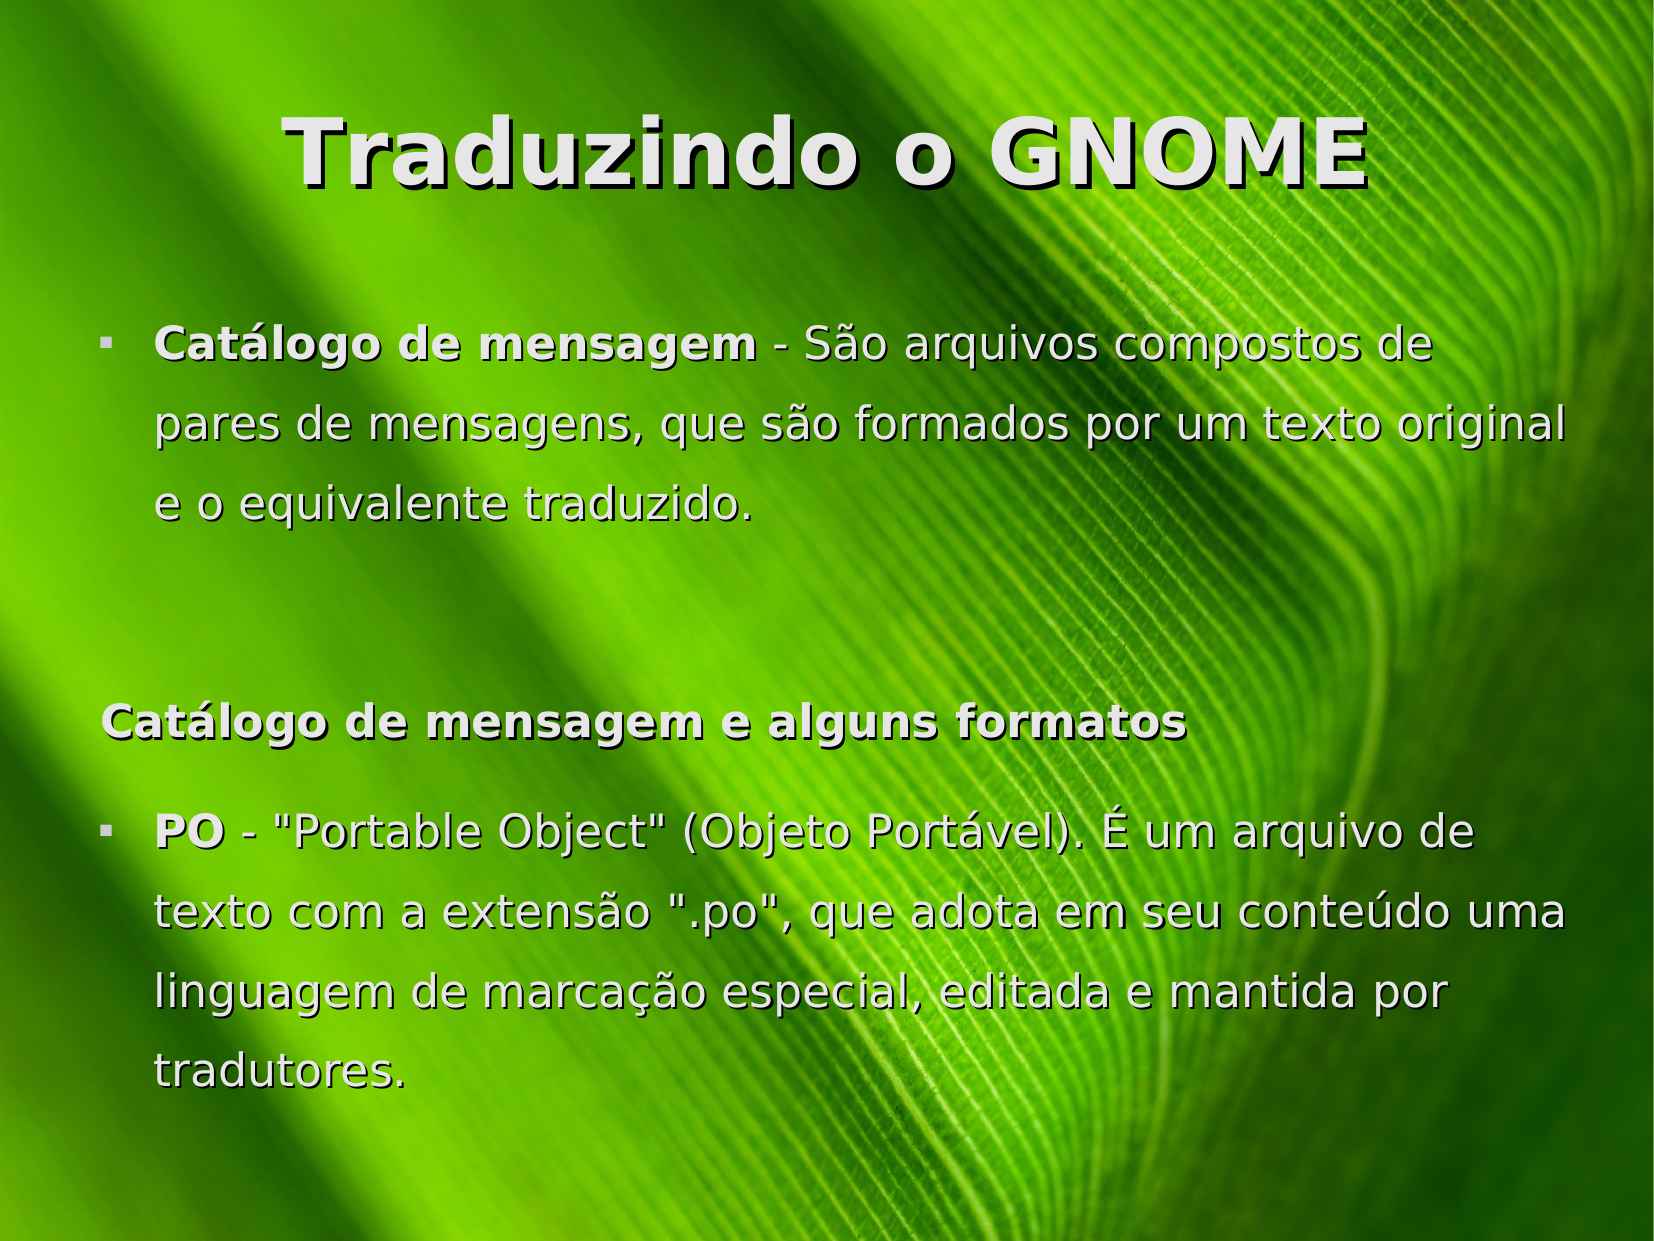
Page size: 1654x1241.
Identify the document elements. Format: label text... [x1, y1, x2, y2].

list Catálogo de mensagem - São arquivos compostos de pares de mensagens, que são formados por um texto original e o equivalente traduzido. Catálogo de mensagem e alguns formatos PO - "Portable Object" (Objeto Portável). É um arquivo de texto com a extensão ".po", que adota em seu conteúdo uma linguagem de marcação especial, editada e mantida por tradutores. [82, 290, 1571, 1094]
title Traduzindo o GNOME [82, 49, 1571, 257]
picture [0, 0, 1654, 1241]
